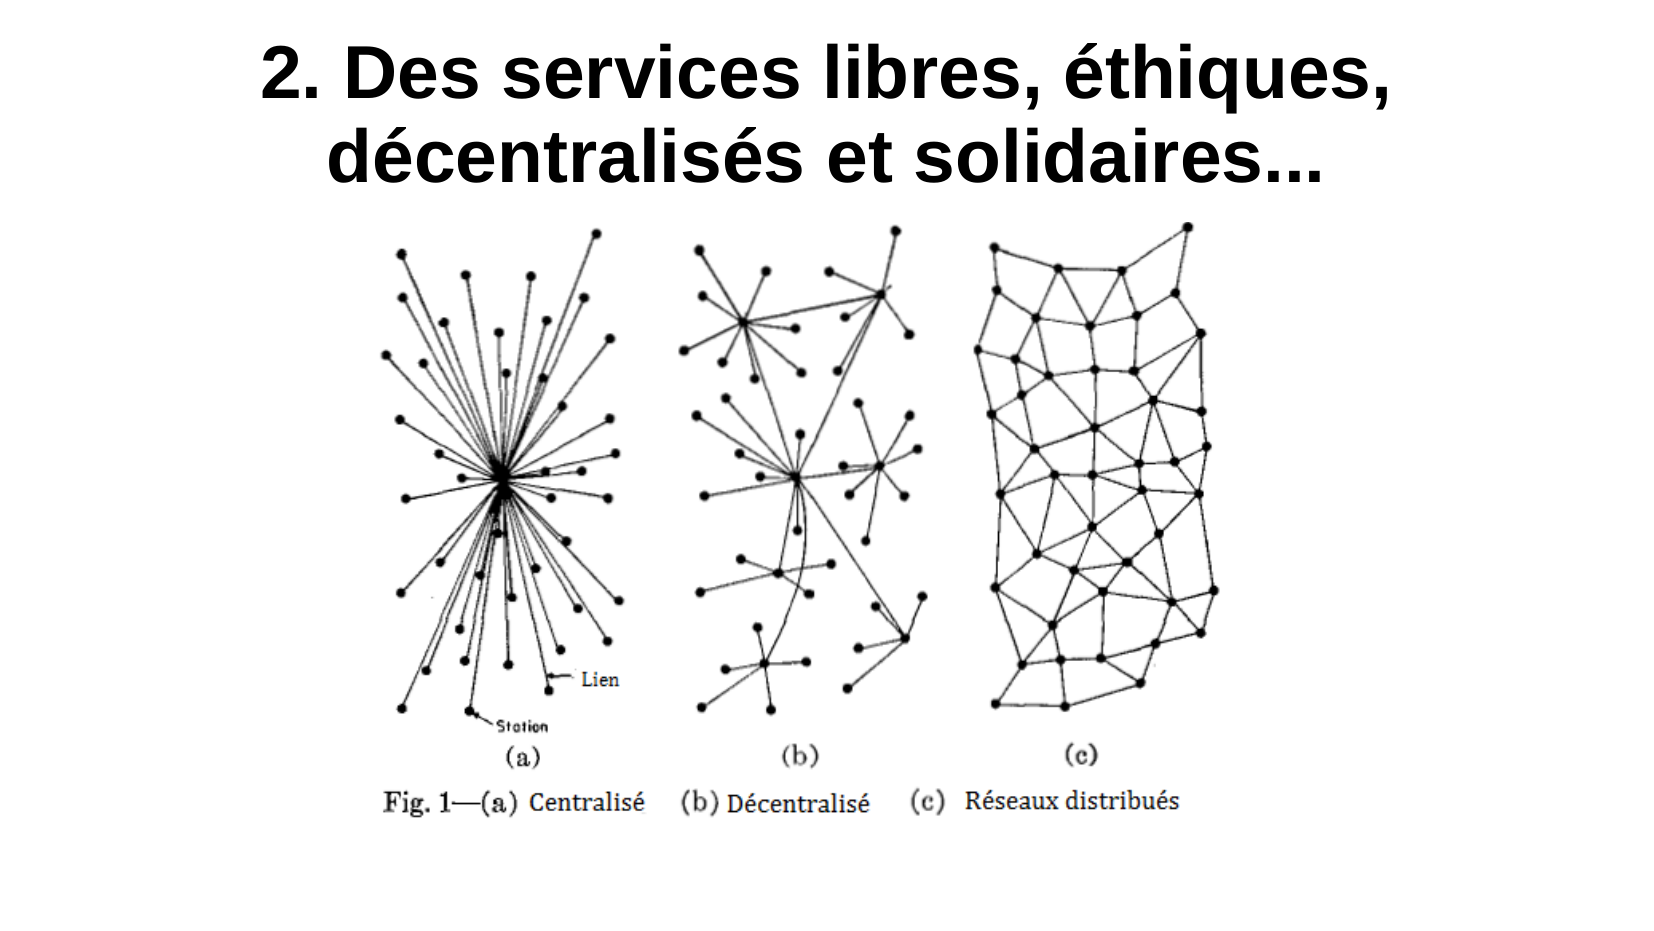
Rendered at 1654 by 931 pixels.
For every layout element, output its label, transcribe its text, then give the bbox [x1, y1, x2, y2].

picture [366, 222, 1239, 827]
title 2. Des services libres, éthiques, décentralisés et solidaires... [82, 30, 1571, 199]
